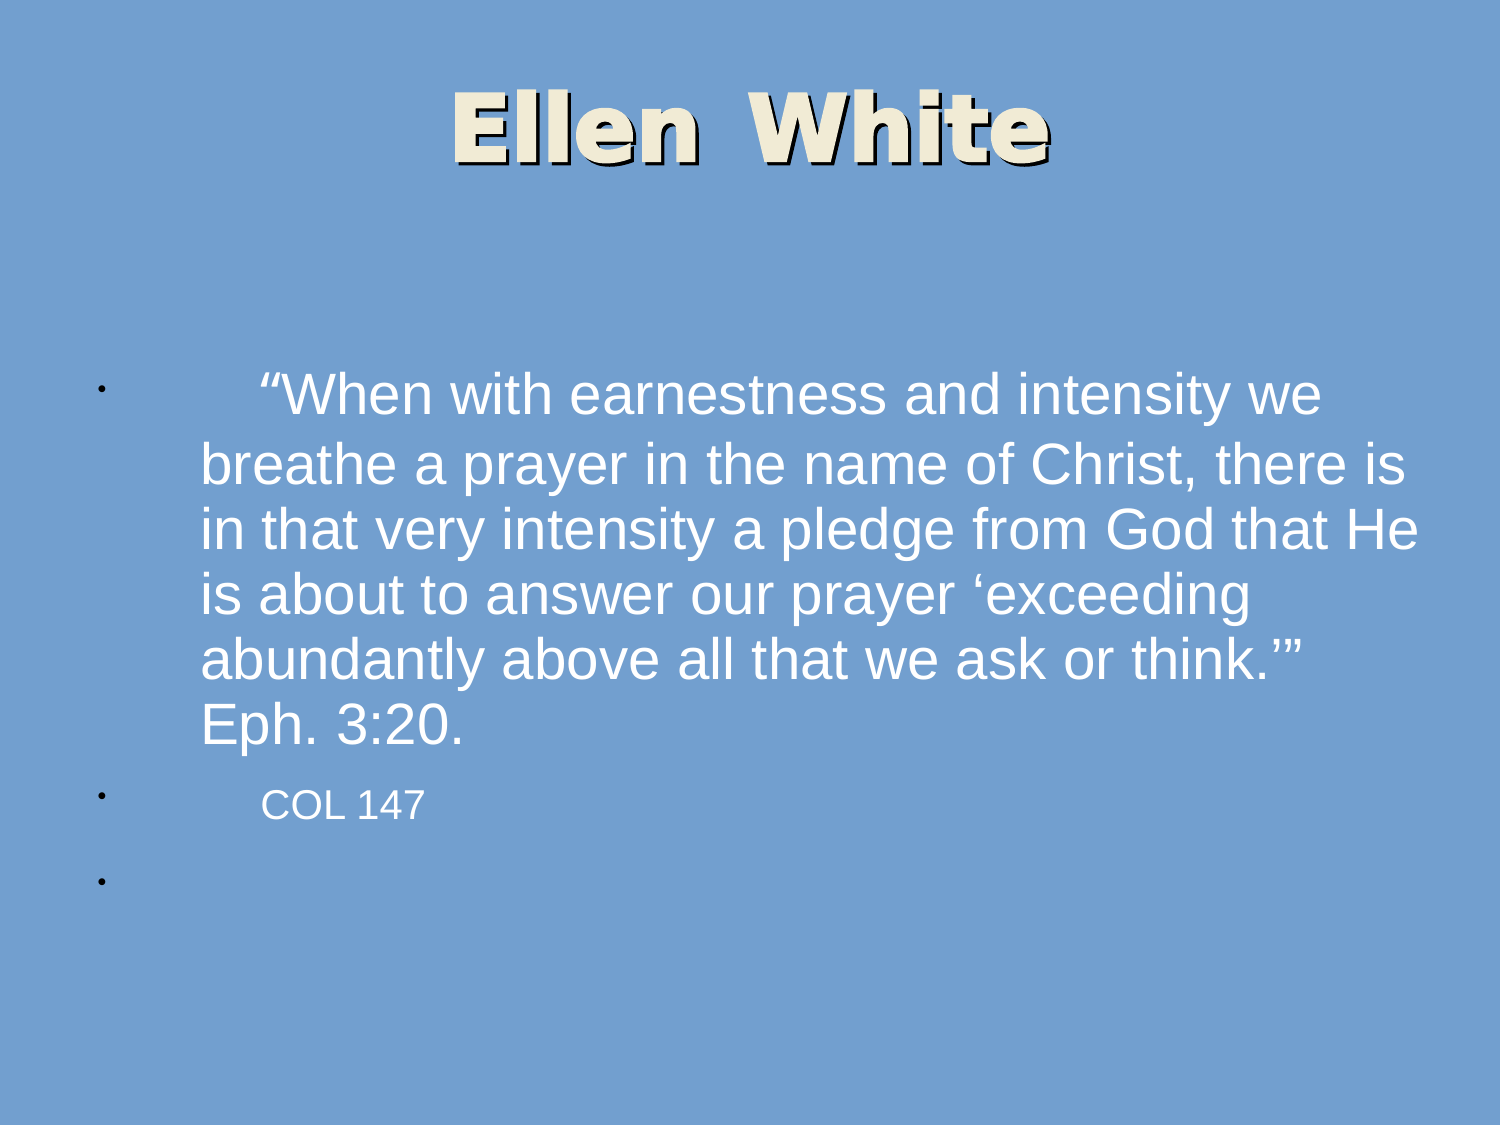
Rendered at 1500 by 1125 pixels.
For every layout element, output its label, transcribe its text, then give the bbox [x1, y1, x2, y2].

title Ellen White [75, 44, 1426, 233]
list “When with earnestness and intensity we breathe a prayer in the name of Christ, there is in that very intensity a pledge from God that He is about to answer our prayer ‘exceeding abundantly above all that we ask or think.’” Eph. 3:20. COL 147 [75, 352, 1426, 1125]
